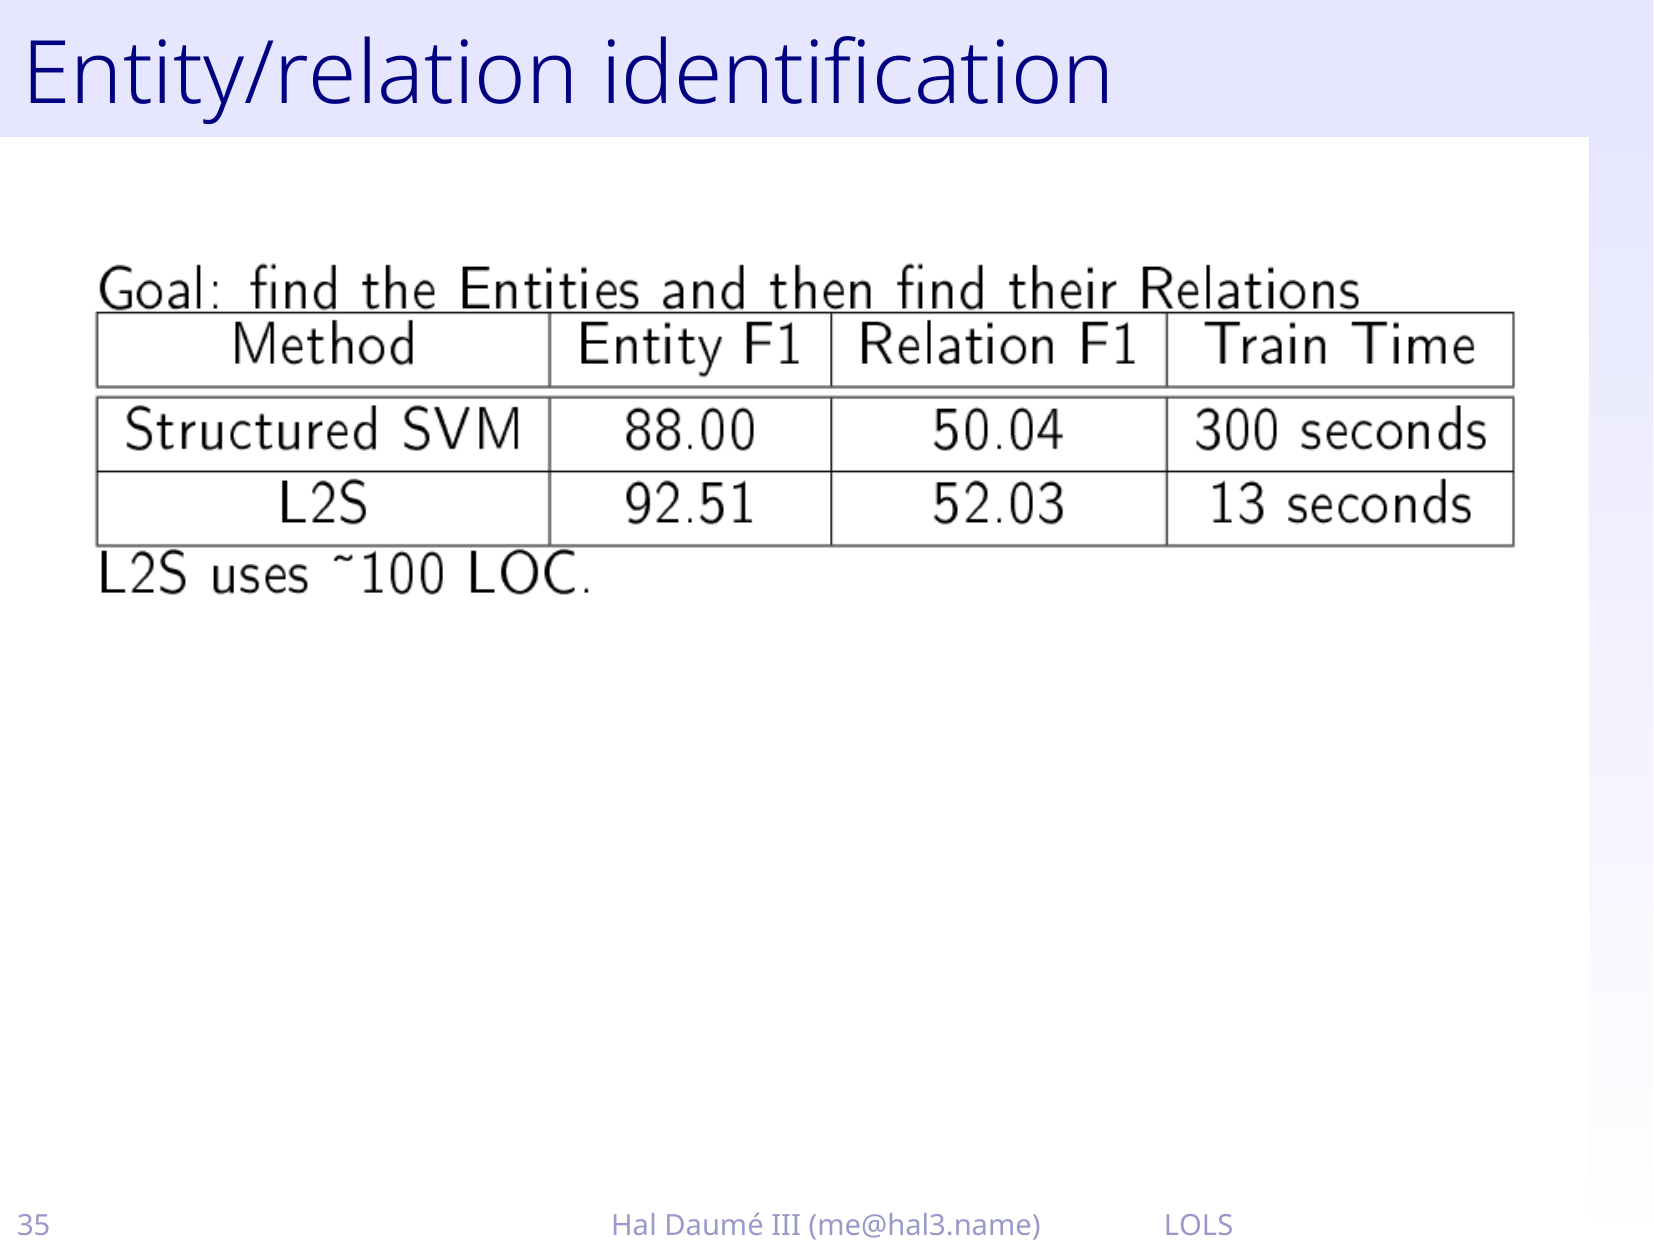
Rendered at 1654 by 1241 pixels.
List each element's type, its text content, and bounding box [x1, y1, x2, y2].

picture [64, 230, 1516, 613]
title Entity/relation identification [22, 8, 1639, 131]
